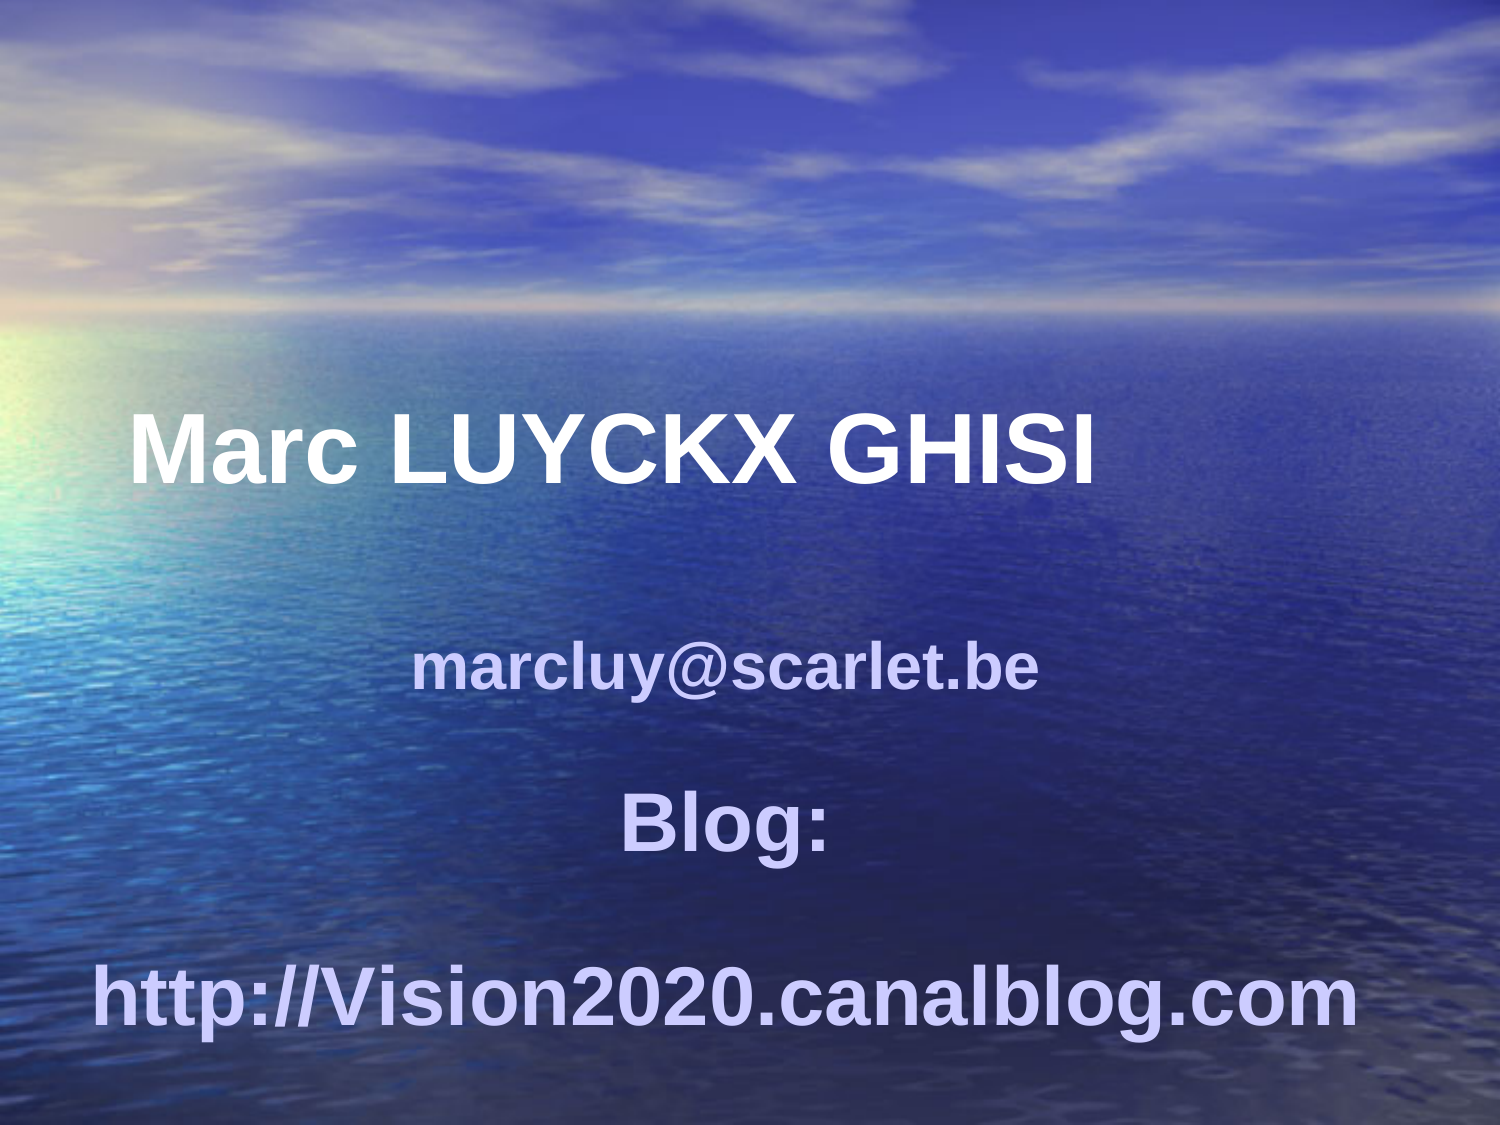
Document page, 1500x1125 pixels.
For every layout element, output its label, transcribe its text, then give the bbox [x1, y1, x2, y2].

text_box Marc LUYCKX GHISI [112, 325, 1388, 567]
picture [0, 0, 1500, 1125]
text_box marcluy@scarlet.be Blog: http://Vision2020.canalblog.com [64, 621, 1387, 910]
